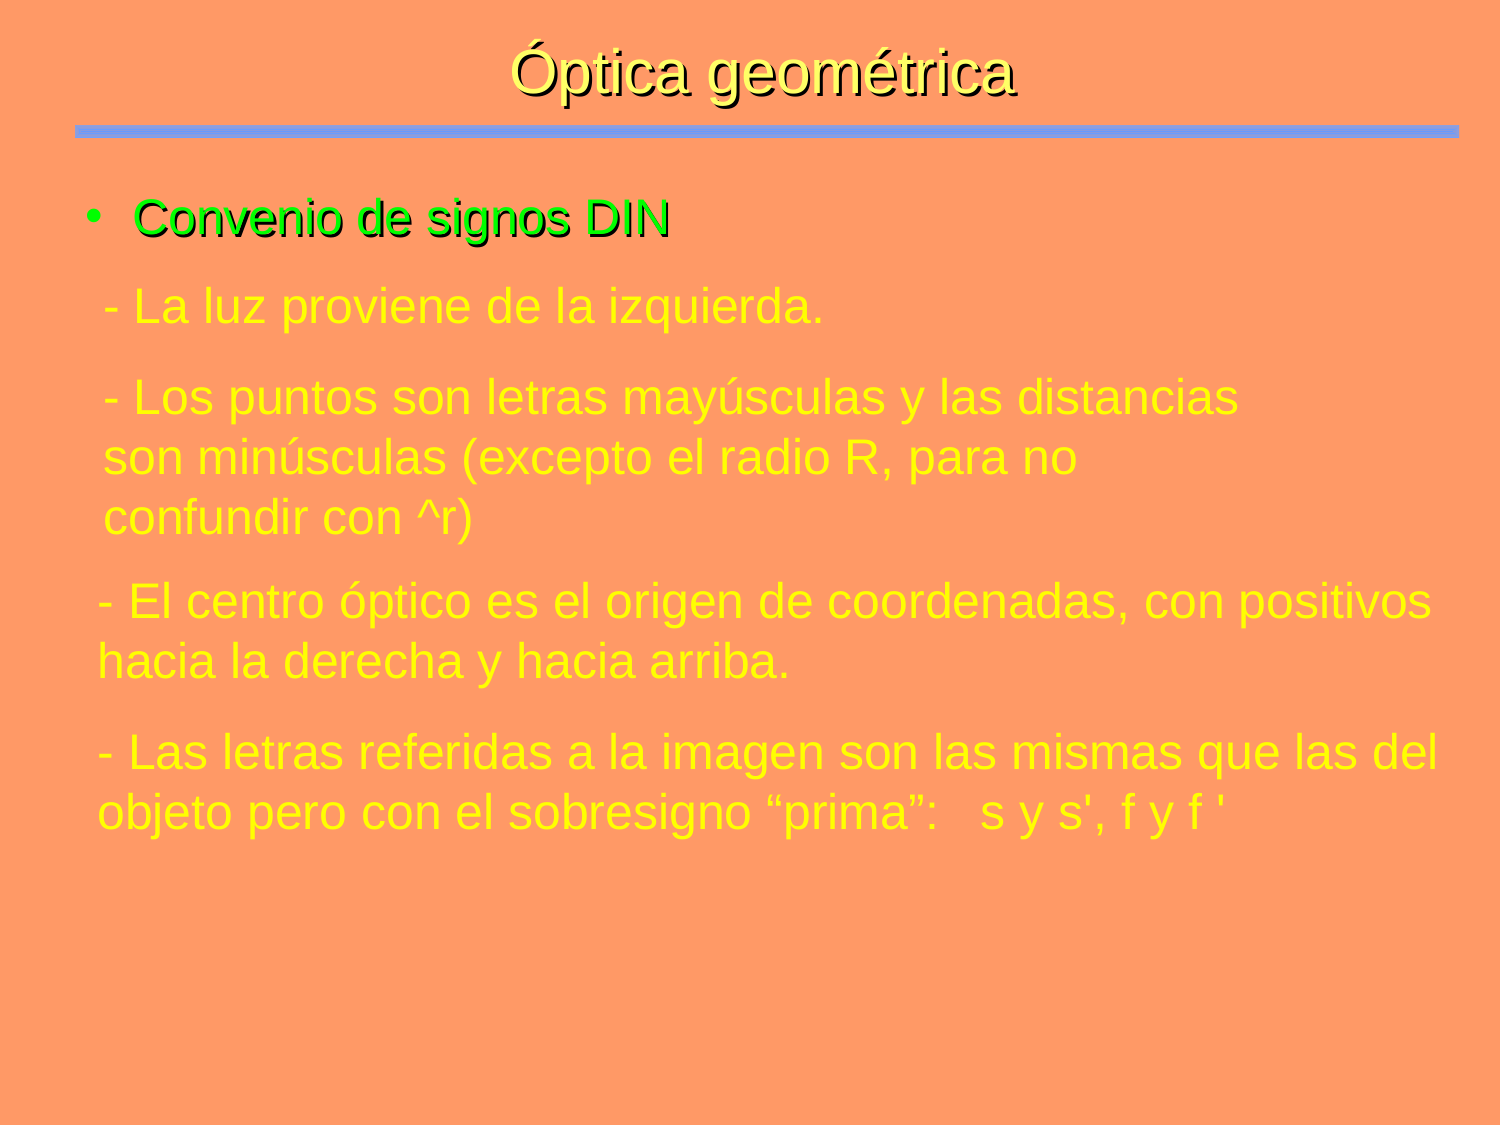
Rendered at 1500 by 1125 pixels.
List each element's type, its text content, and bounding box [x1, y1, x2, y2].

text_box Convenio de signos DIN [70, 177, 768, 296]
text_box Óptica geométrica [50, 23, 1476, 114]
text_box - La luz proviene de la izquierda. - Los puntos son letras mayúsculas y las distancias son minúsculas (excepto el radio R, para no confundir con ^r) [88, 265, 1270, 561]
text_box - El centro óptico es el origen de coordenadas, con positivos hacia la derecha y hacia arriba. - Las letras referidas a la imagen son las mismas que las del objeto pero con el sobresigno “prima”: s y s', f y f ' [82, 561, 1500, 857]
text_box [75, 125, 1460, 138]
